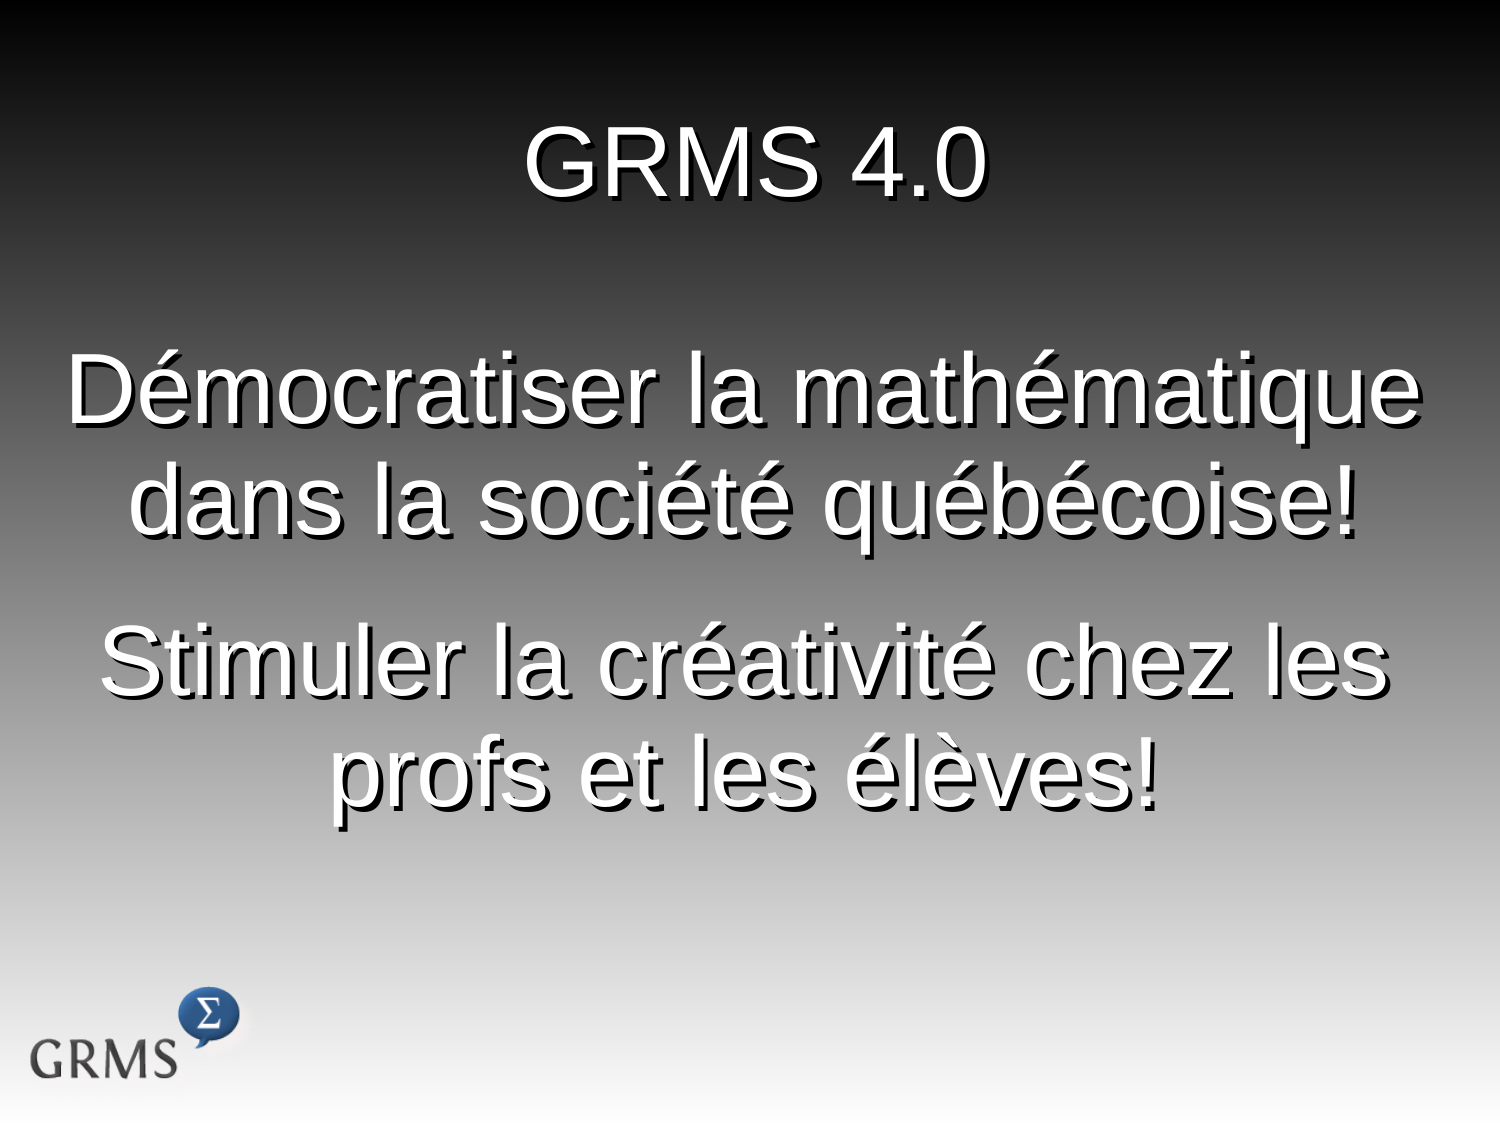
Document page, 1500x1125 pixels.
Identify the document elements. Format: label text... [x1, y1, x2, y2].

title GRMS 4.0 [70, 59, 1441, 260]
text_box Démocratiser la mathématique dans la société québécoise! [59, 330, 1430, 555]
picture [16, 974, 267, 1107]
text_box Stimuler la créativité chez les profs et les élèves! [59, 602, 1430, 826]
